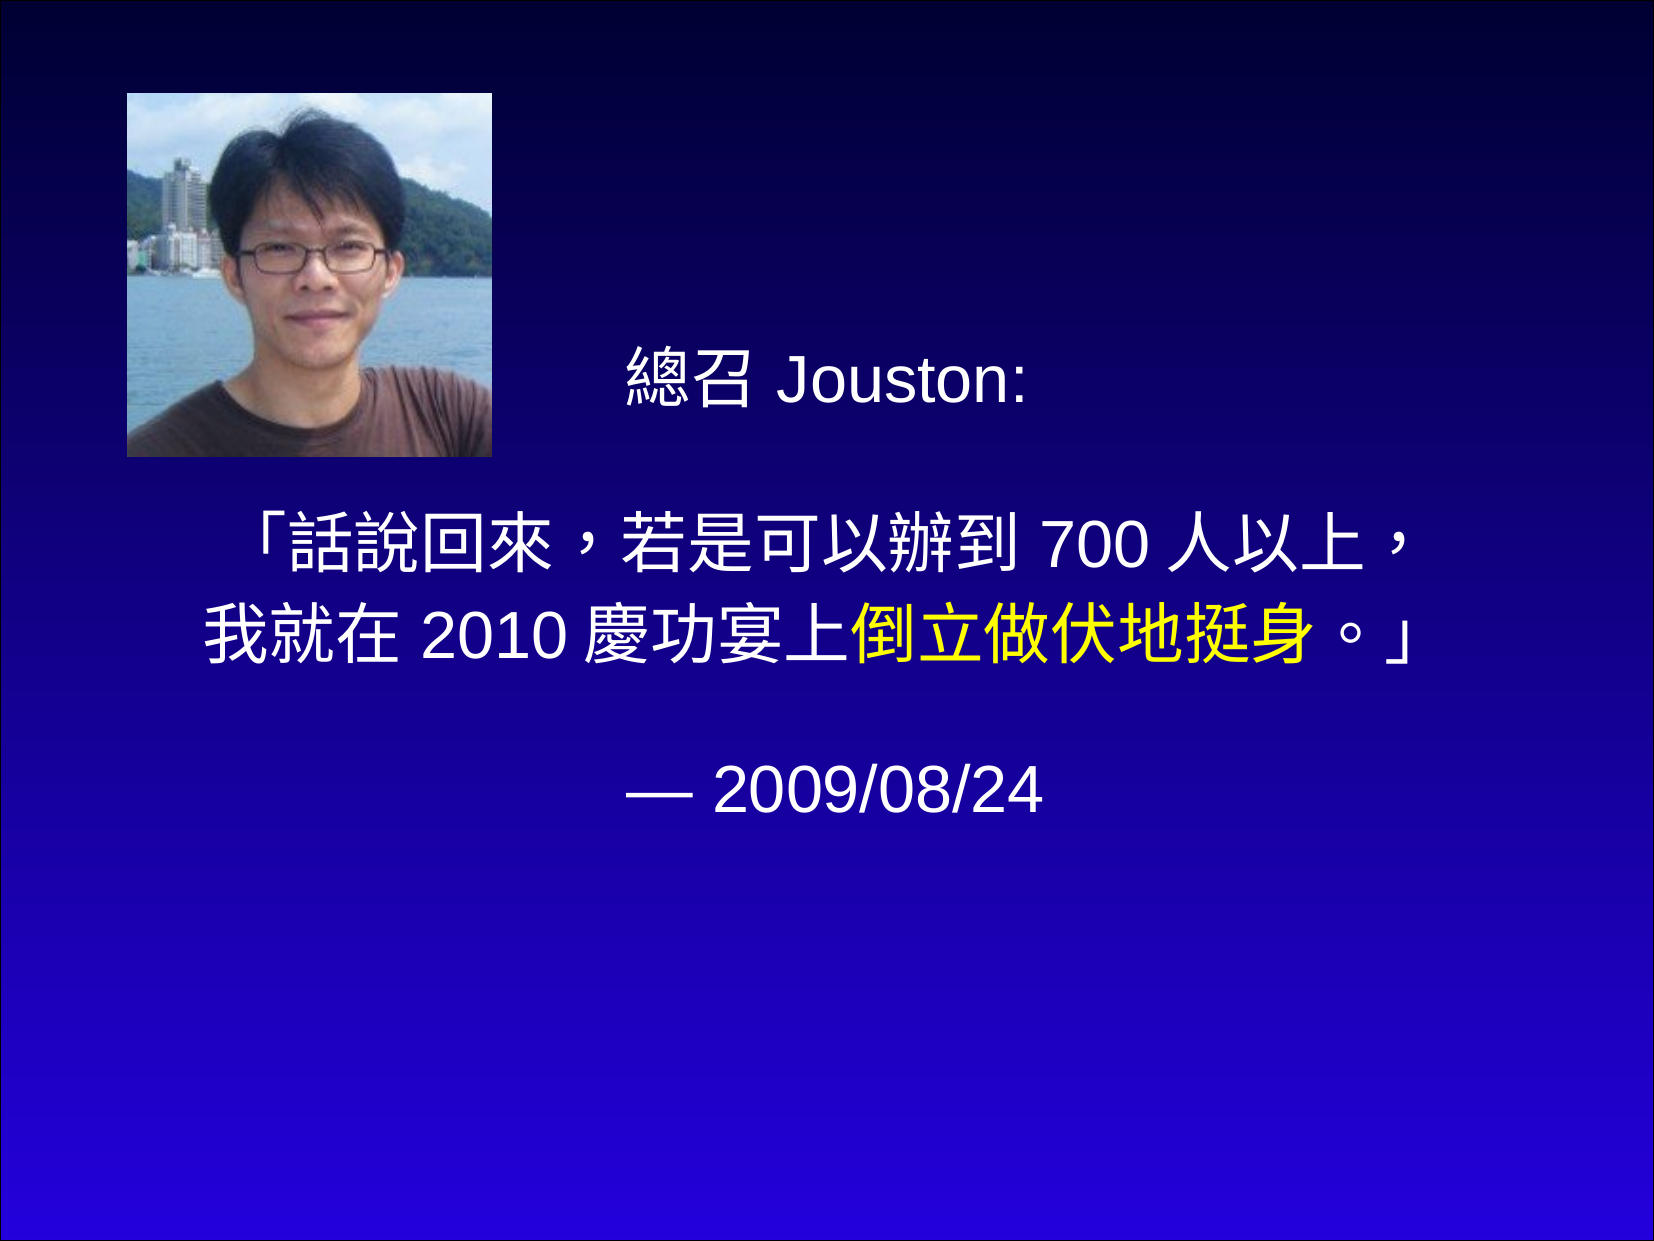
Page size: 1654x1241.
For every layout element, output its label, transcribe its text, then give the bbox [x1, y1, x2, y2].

subtitle 總召Jouston: 「話說回來，若是可以辦到700人以上， 我就在2010慶功宴上倒立做伏地挺身。」 — 2009/08/24 [82, 56, 1571, 1102]
picture [127, 93, 492, 457]
